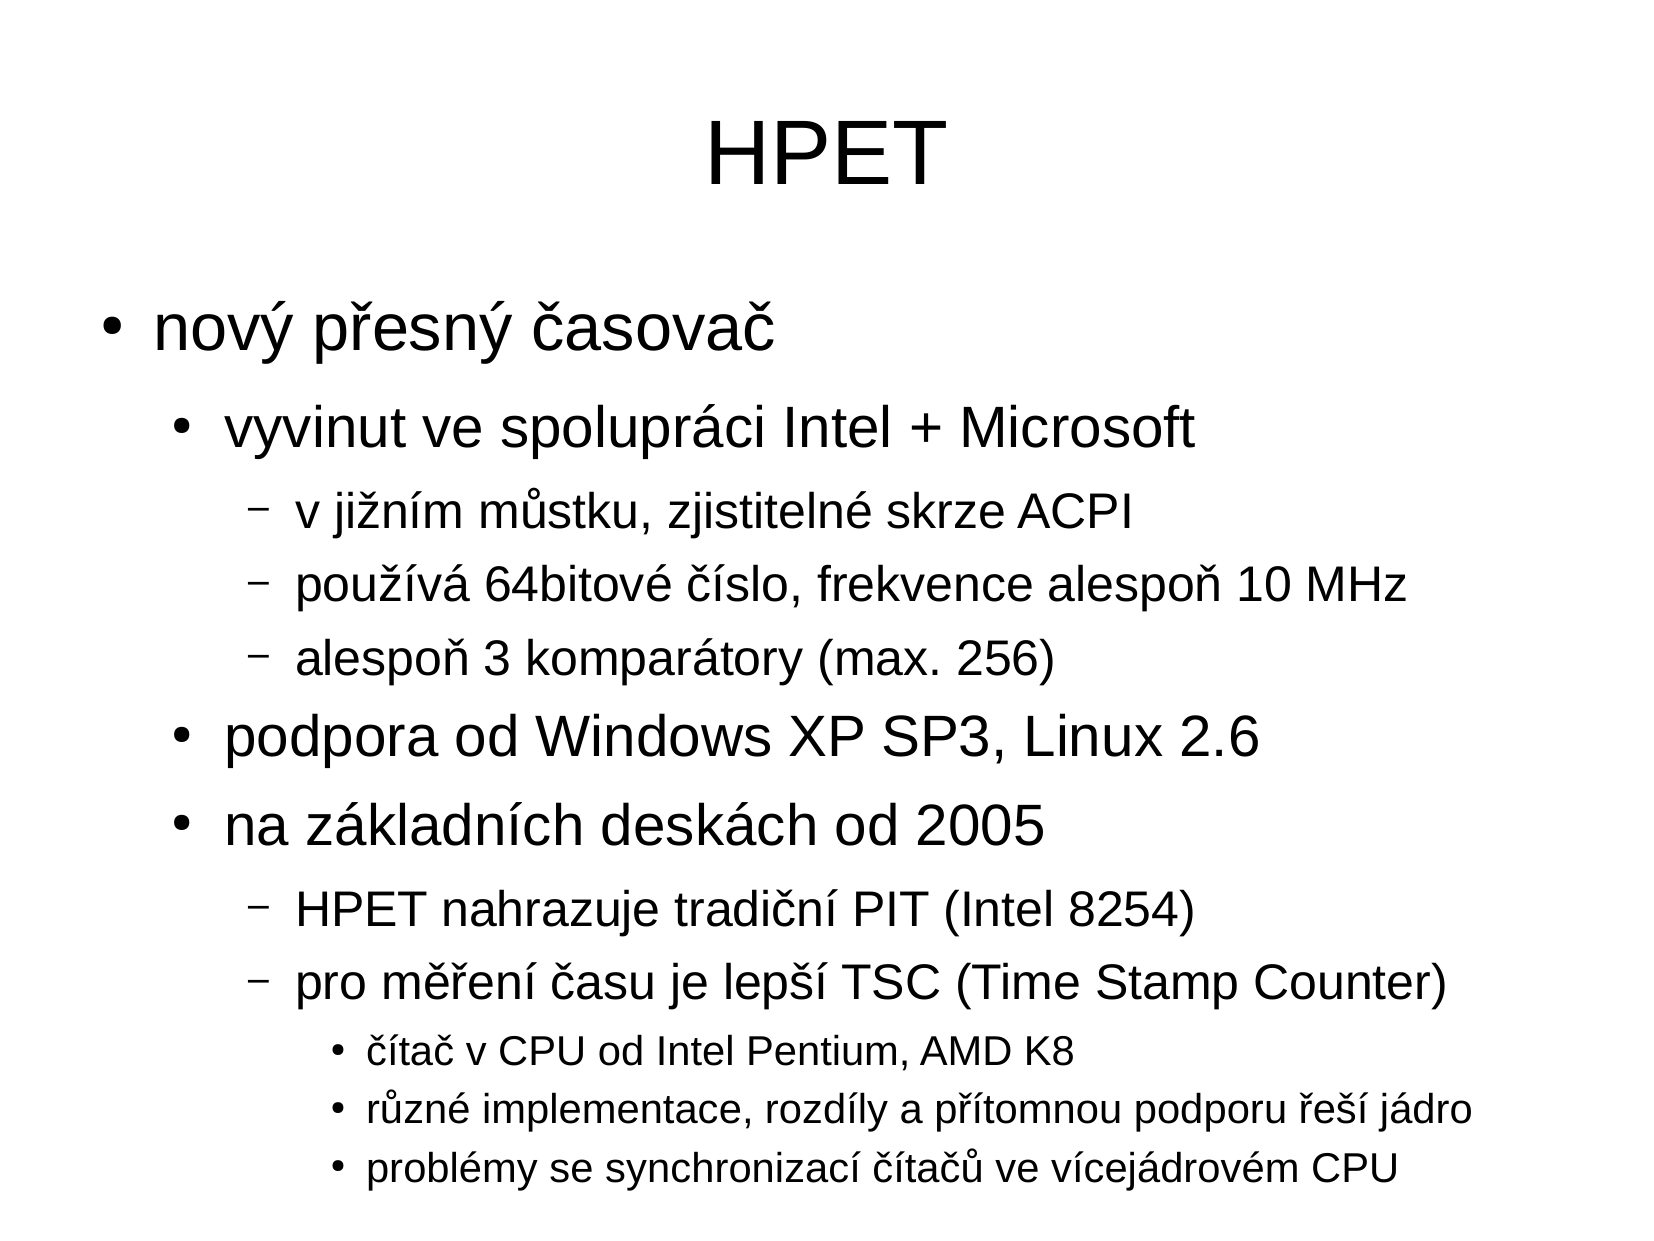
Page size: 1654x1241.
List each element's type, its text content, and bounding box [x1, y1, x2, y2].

title HPET [82, 49, 1571, 257]
list nový přesný časovač vyvinut ve spolupráci Intel + Microsoft v jižním můstku, zjistitelné skrze ACPI používá 64bitové číslo, frekvence alespoň 10 MHz alespoň 3 komparátory (max. 256) podpora od Windows XP SP3, Linux 2.6 na základních deskách od 2005 HPET nahrazuje tradiční PIT (Intel 8254) pro měření času je lepší TSC (Time Stamp Counter) čítač v CPU od Intel Pentium, AMD K8 různé implementace, rozdíly a přítomnou podporu řeší jádro problémy se synchronizací čítačů ve vícejádrovém CPU [82, 290, 1571, 1192]
